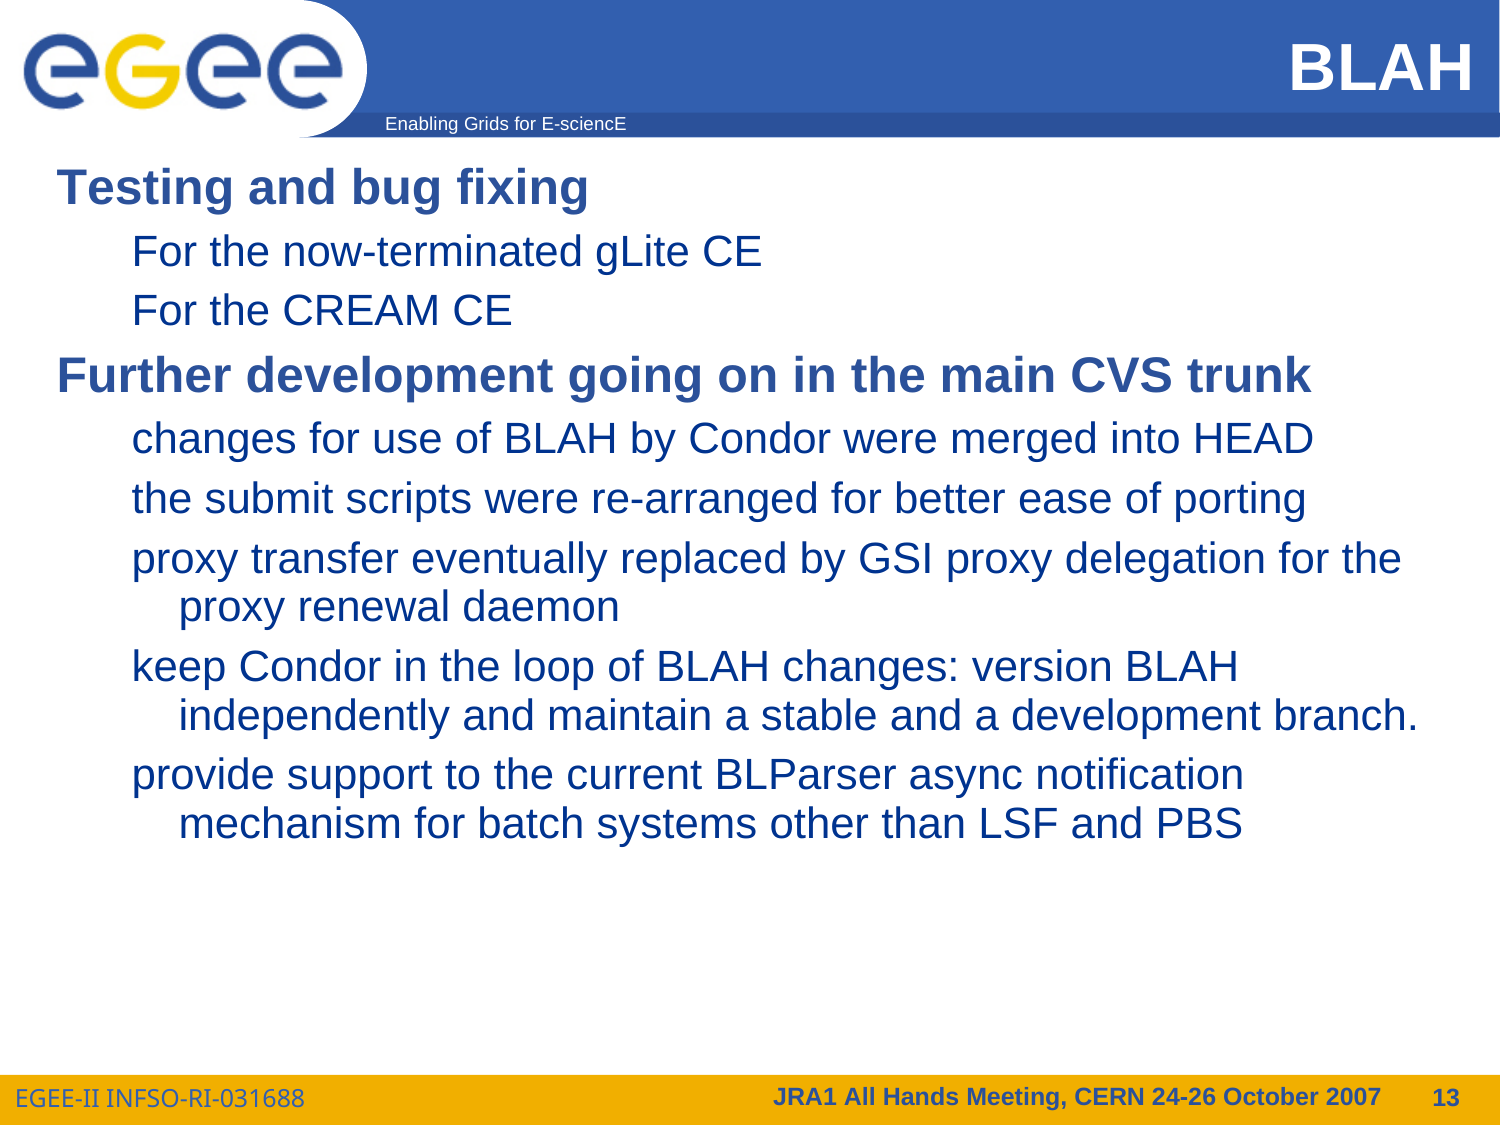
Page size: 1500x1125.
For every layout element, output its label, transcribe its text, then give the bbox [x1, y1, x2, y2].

picture [18, 30, 349, 112]
title BLAH [369, 16, 1475, 118]
list Testing and bug fixing For the now-terminated gLite CE For the CREAM CE Further development going on in the main CVS trunk changes for use of BLAH by Condor were merged into HEAD the submit scripts were re-arranged for better ease of porting proxy transfer eventually replaced by GSI proxy delegation for the proxy renewal daemon keep Condor in the loop of BLAH changes: version BLAH independently and maintain a stable and a development branch. provide support to the current BLParser async notification mechanism for batch systems other than LSF and PBS [56, 159, 1466, 1051]
